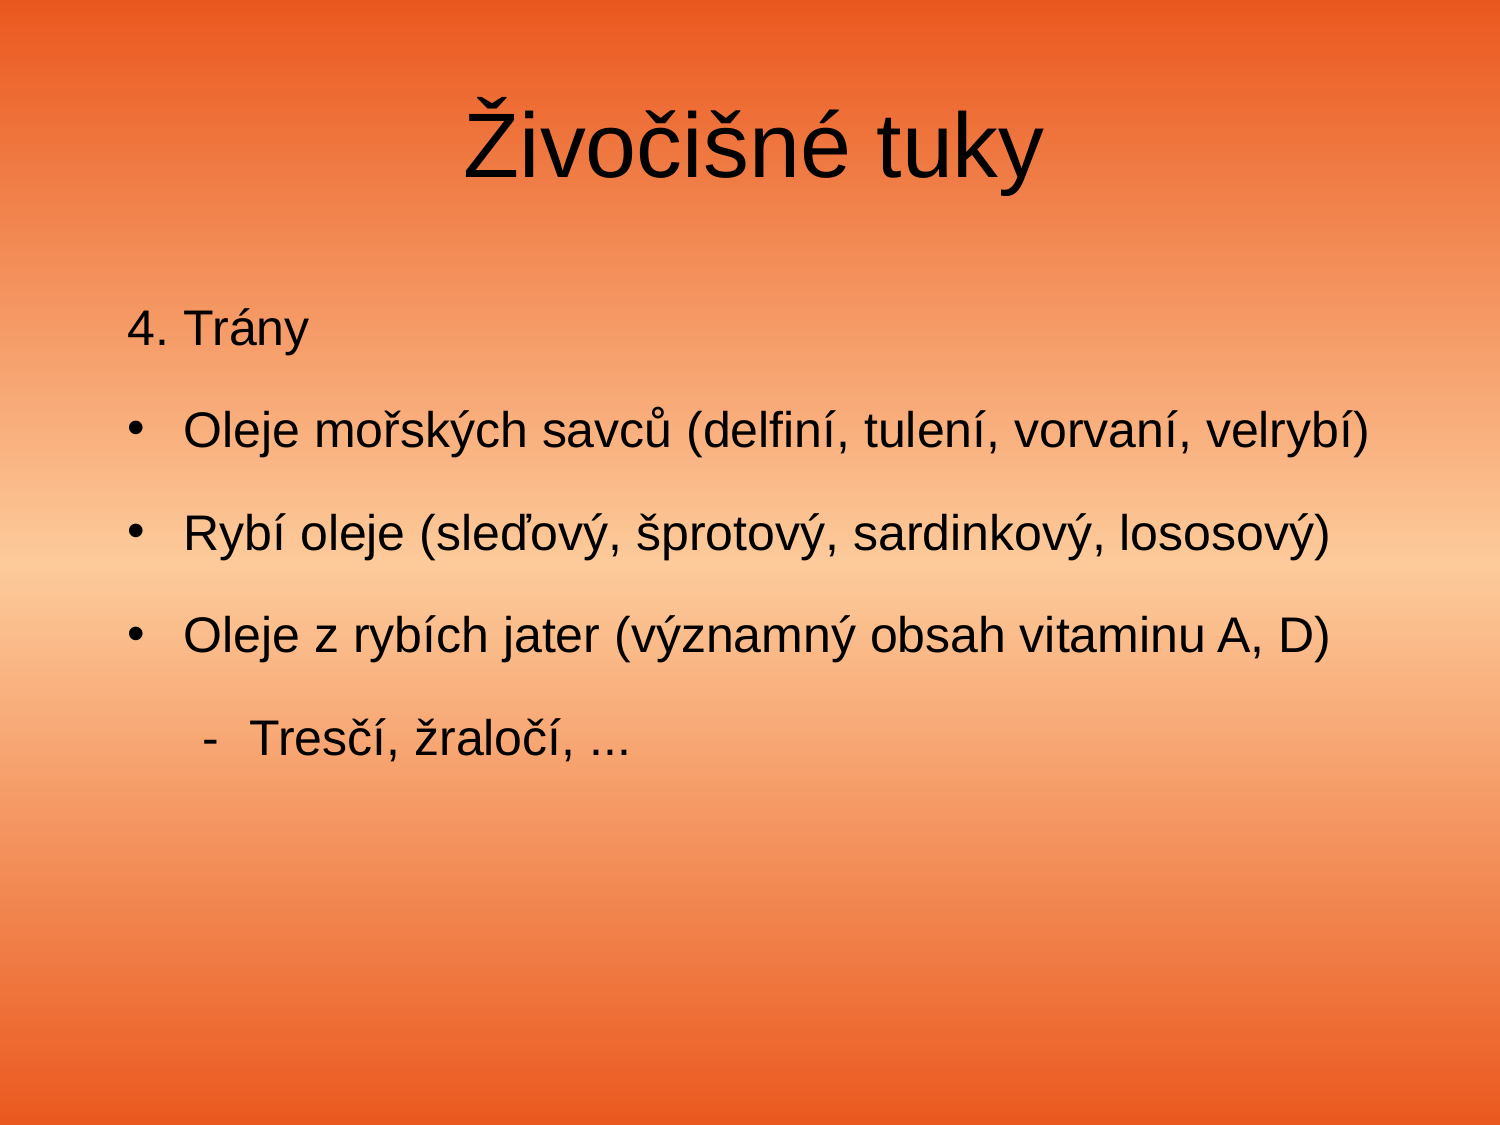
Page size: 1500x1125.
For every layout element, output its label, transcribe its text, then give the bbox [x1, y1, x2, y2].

title Živočišné tuky [117, 58, 1393, 223]
list 4. Trány Oleje mořských savců (delfiní, tulení, vorvaní, velrybí) Rybí oleje (sleďový, šprotový, sardinkový, lososový) Oleje z rybích jater (významný obsah vitaminu A, D) - Tresčí, žraločí, ... [112, 257, 1388, 1063]
